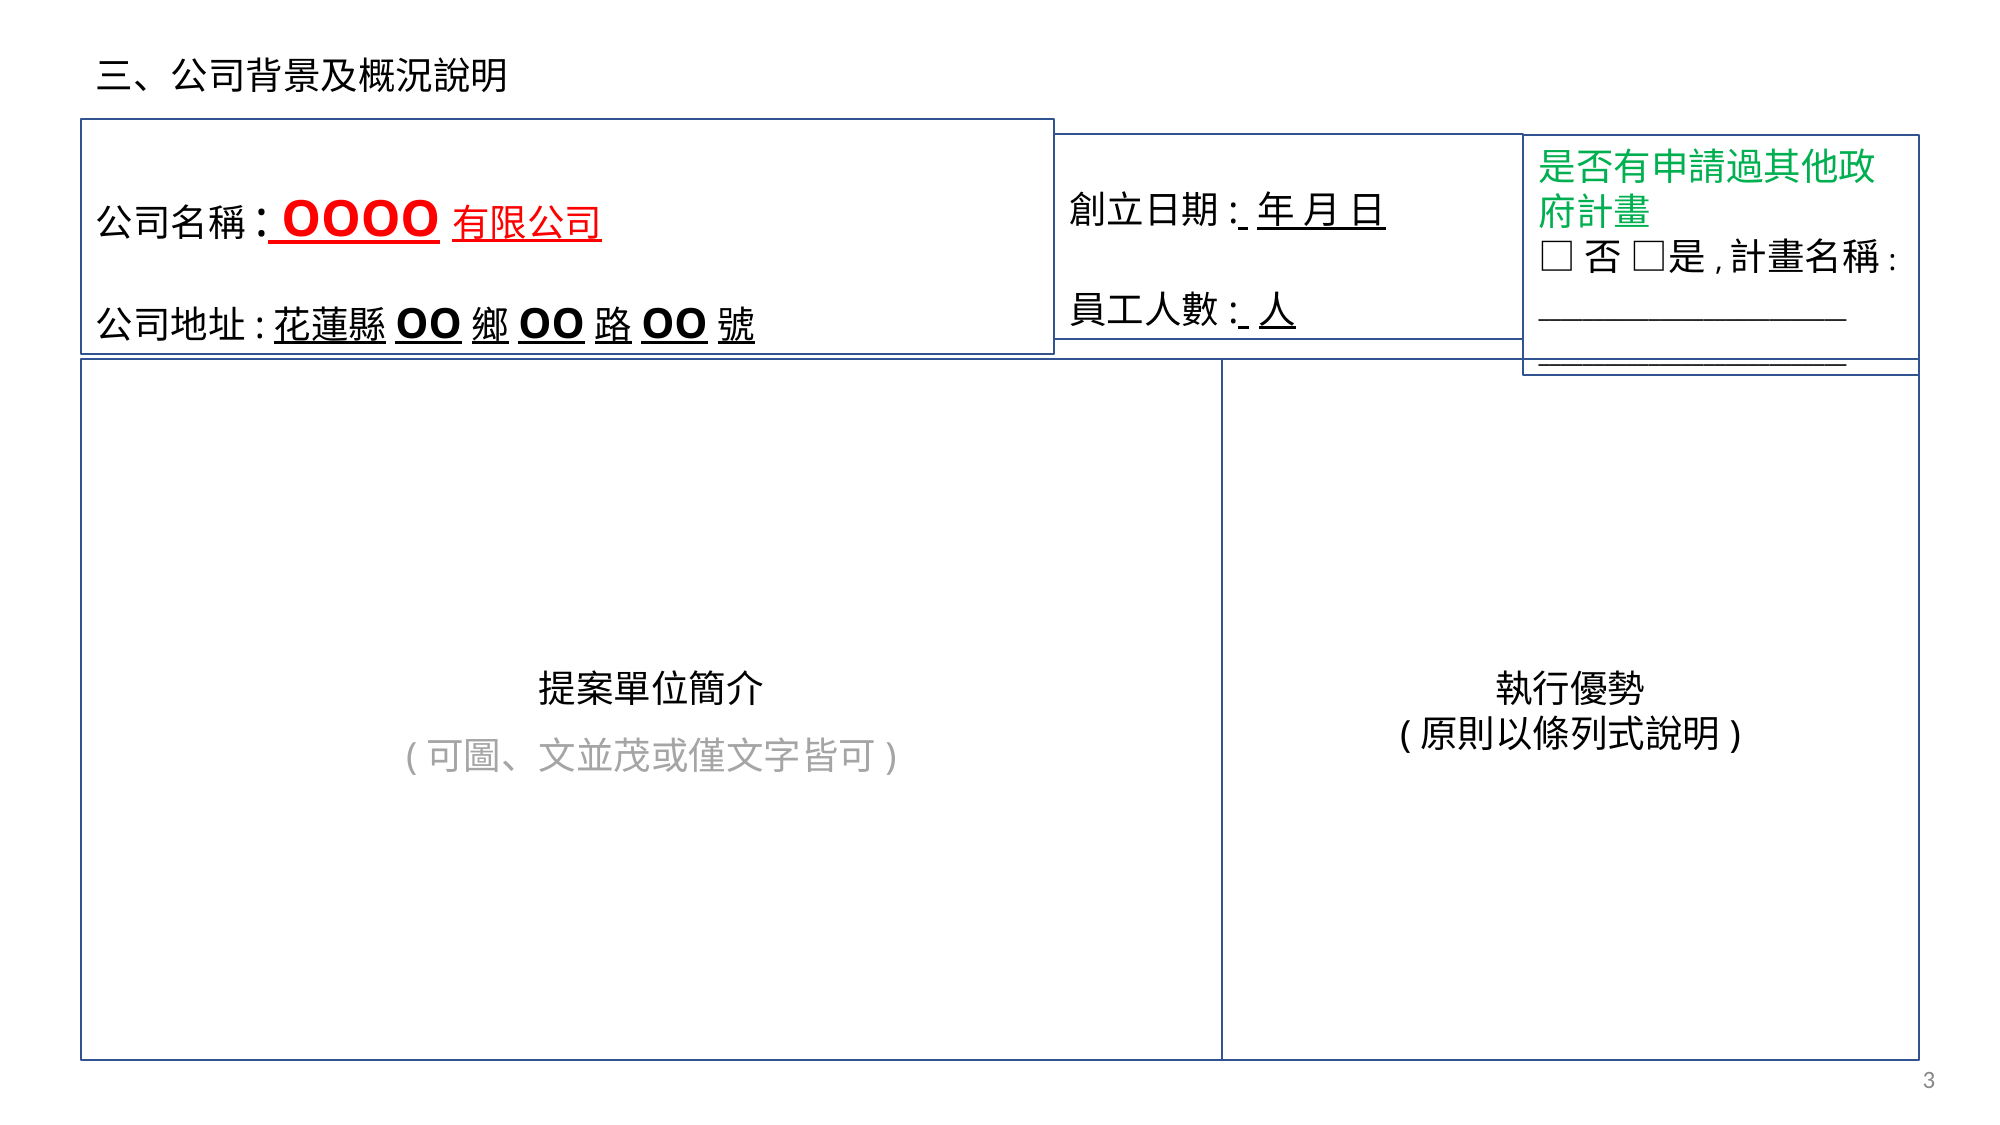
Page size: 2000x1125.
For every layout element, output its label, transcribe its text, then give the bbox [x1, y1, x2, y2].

text_box 是否有申請過其他政府計畫 □否 □是,計畫名稱: ____________________________ ____________________________ [1523, 135, 1919, 338]
text_box 三、公司背景及概況說明 [80, 44, 574, 110]
text_box 執行優勢 (原則以條列式說明) [1221, 358, 1919, 1061]
footer 3 [1799, 1048, 2000, 1109]
text_box 創立日期: 年 月 日 員工人數: 人 [1054, 135, 1522, 338]
text_box 公司名稱: OOOO有限公司 公司地址:花蓮縣OO鄉OO路OO號 [80, 135, 1053, 338]
text_box 執行優勢 (原則以條列式說明) [1524, 358, 1918, 374]
text_box 提案單位簡介 (可圖、文並茂或僅文字皆可) [80, 358, 1221, 1061]
